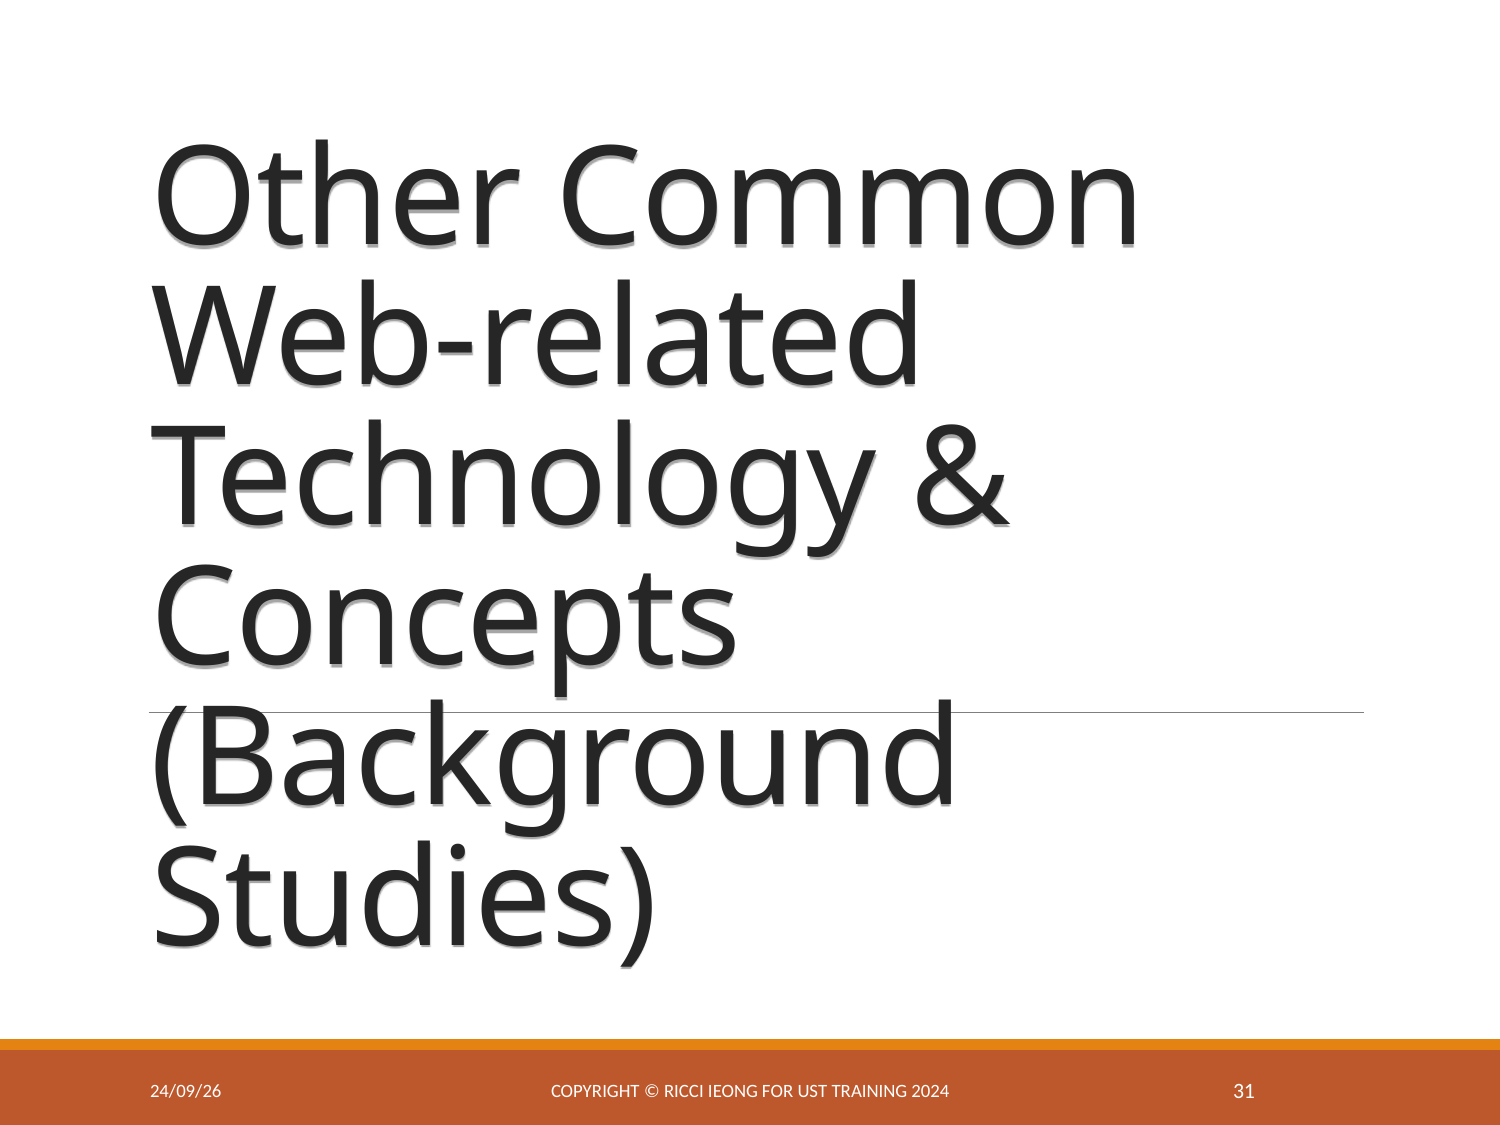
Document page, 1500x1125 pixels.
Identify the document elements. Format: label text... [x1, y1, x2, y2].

slide_number 31 [1218, 1059, 1380, 1120]
footer Copyright © Ricci IEONG for UST training 2024 [453, 1059, 1047, 1120]
title Other Common Web-related Technology & Concepts (Background Studies) [135, 124, 1373, 710]
slide_number 19/3/2025 [135, 1059, 440, 1120]
